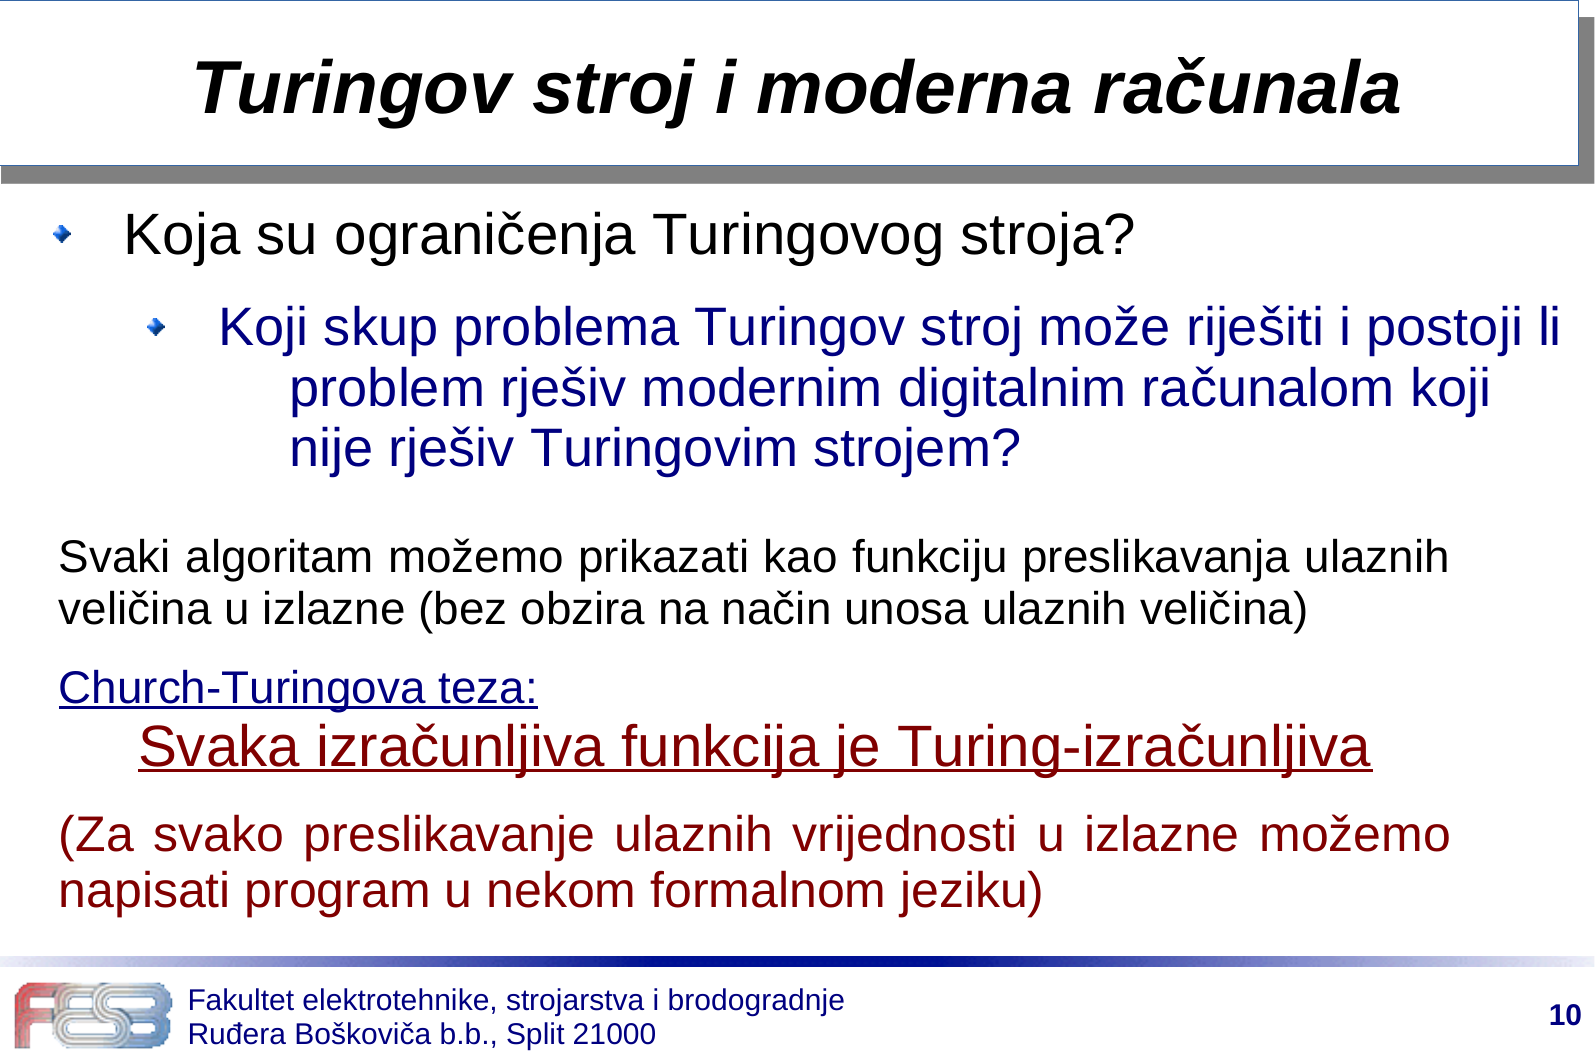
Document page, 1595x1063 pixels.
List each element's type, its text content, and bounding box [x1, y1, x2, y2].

picture [9, 975, 177, 1059]
picture [0, 956, 1595, 967]
text_box Svaki algoritam možemo prikazati kao funkciju preslikavanja ulaznih veličina u izlazne (bez obzira na način unosa ulaznih veličina) Church-Turingova teza: Svaka izračunljiva funkcija je Turing-izračunljiva (Za svako preslikavanje ulaznih vrijednosti u izlazne možemo napisati program u nekom formalnom jeziku) [59, 531, 1477, 918]
title Turingov stroj i moderna računala [0, 0, 1595, 175]
list Koja su ograničenja Turingovog stroja? Koji skup problema Turingov stroj može riješiti i postoji li problem rješiv modernim digitalnim računalom koji nije rješiv Turingovim strojem? [29, 201, 1565, 944]
